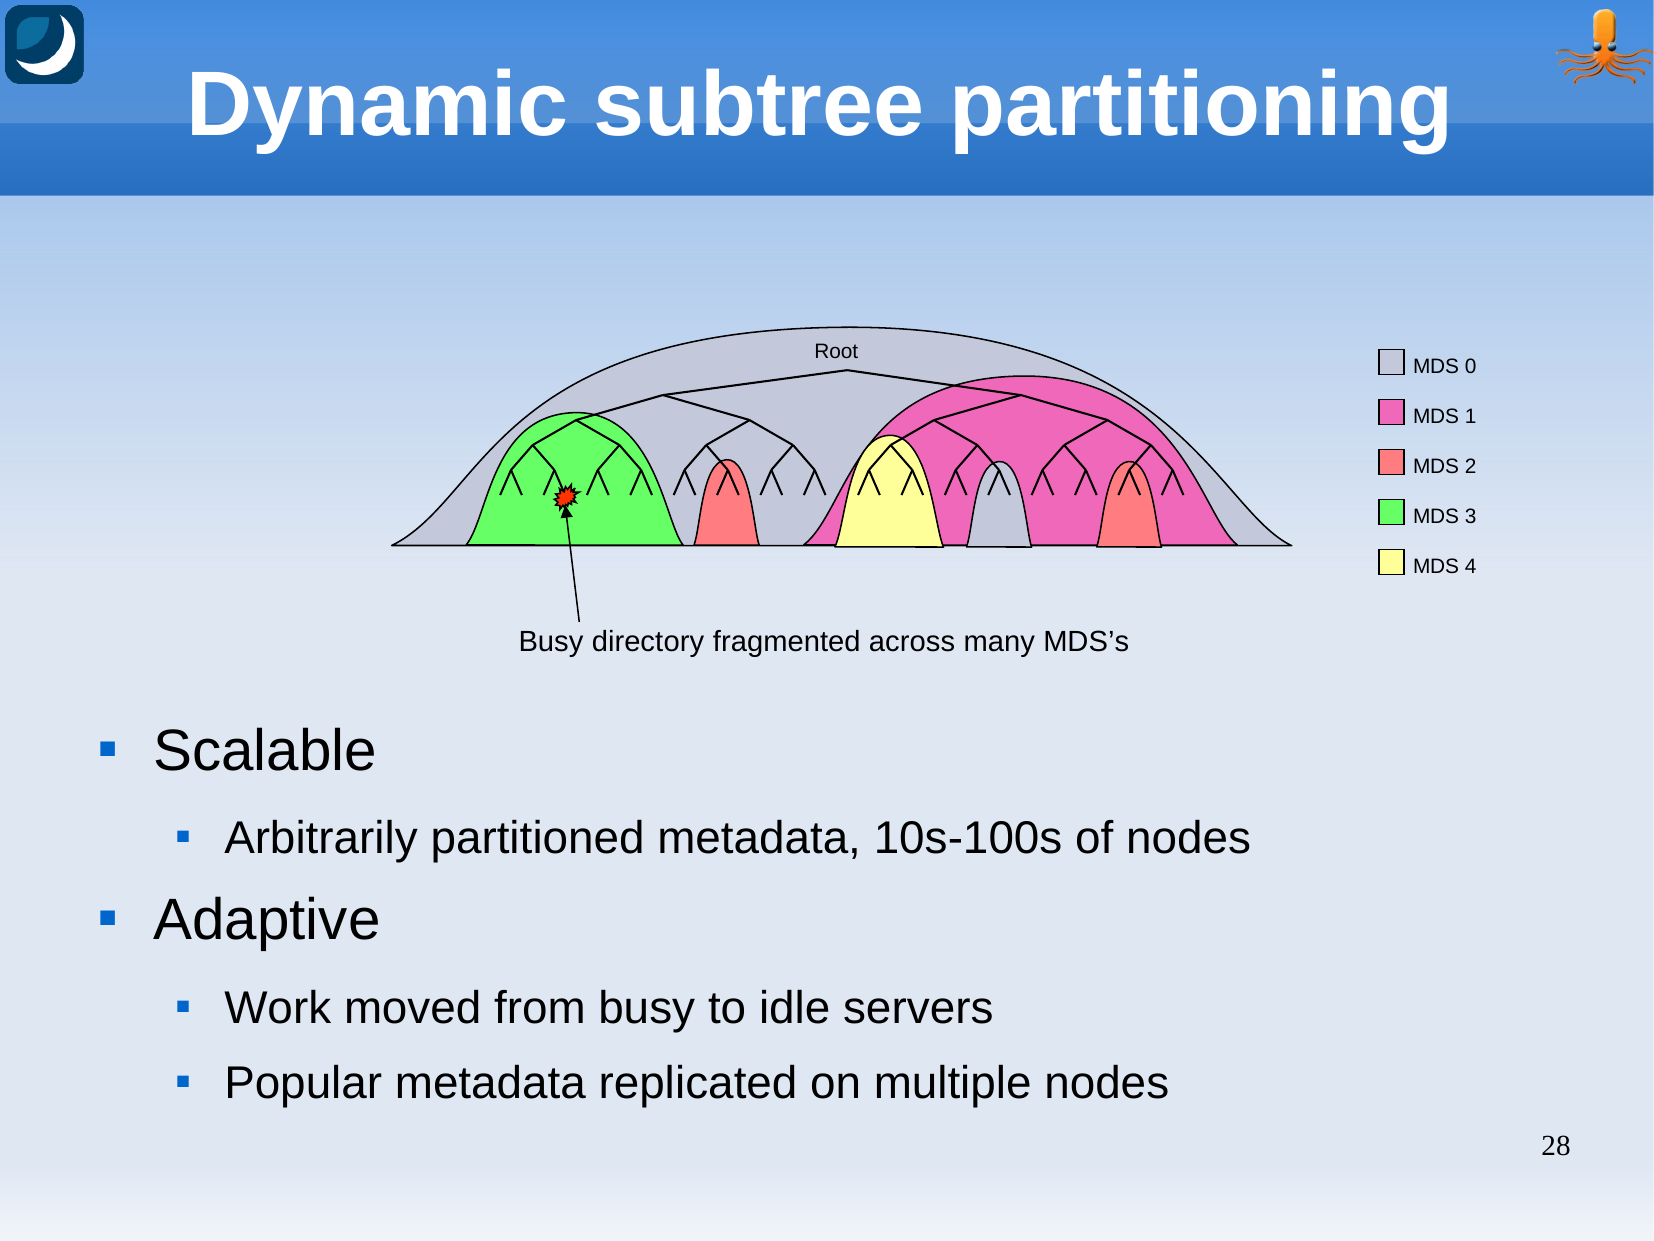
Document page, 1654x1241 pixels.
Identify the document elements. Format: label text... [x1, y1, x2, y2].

list Scalable Arbitrarily partitioned metadata, 10s-100s of nodes Adaptive Work moved from busy to idle servers Popular metadata replicated on multiple nodes [82, 717, 1571, 1109]
text_box [391, 327, 1292, 548]
text_box MDS 3 [1398, 496, 1492, 536]
text_box MDS 2 [1398, 446, 1492, 486]
text_box [1379, 449, 1398, 475]
text_box Root [799, 331, 874, 371]
text_box [1379, 399, 1398, 425]
text_box Busy directory fragmented across many MDS’s [503, 616, 1145, 666]
text_box [1379, 349, 1398, 375]
title Dynamic subtree partitioning [76, 0, 1565, 208]
text_box MDS 0 [1398, 346, 1492, 386]
text_box [1379, 549, 1398, 575]
text_box MDS 4 [1398, 546, 1492, 586]
picture [0, 0, 1654, 1241]
text_box MDS 1 [1398, 396, 1492, 436]
text_box [1379, 499, 1398, 525]
